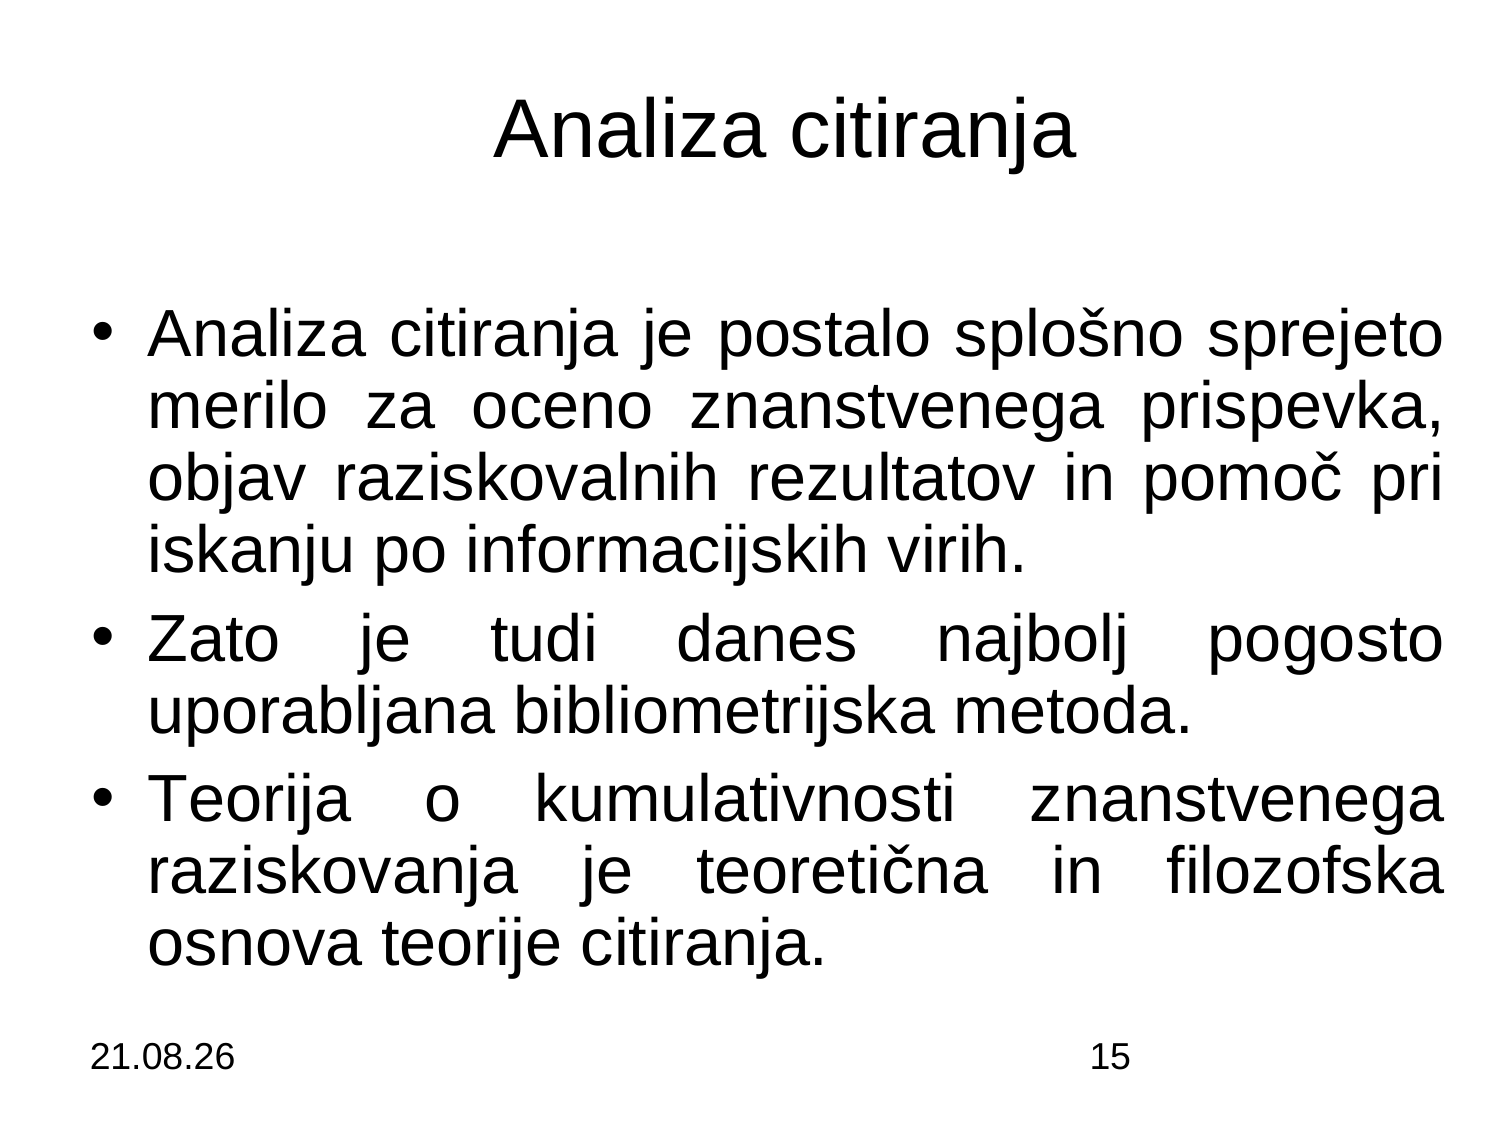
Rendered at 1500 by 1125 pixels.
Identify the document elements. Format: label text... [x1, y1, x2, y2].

text_box Analiza citiranja je postalo splošno sprejeto merilo za oceno znanstvenega prispevka, objav raziskovalnih rezultatov in pomoč pri iskanju po informacijskih virih. Zato je tudi danes najbolj pogosto uporabljana bibliometrijska metoda. Teorija o kumulativnosti znanstvenega raziskovanja je teoretična in filozofska osnova teorije citiranja. [76, 290, 1461, 1041]
text_box Analiza citiranja [110, 80, 1461, 268]
